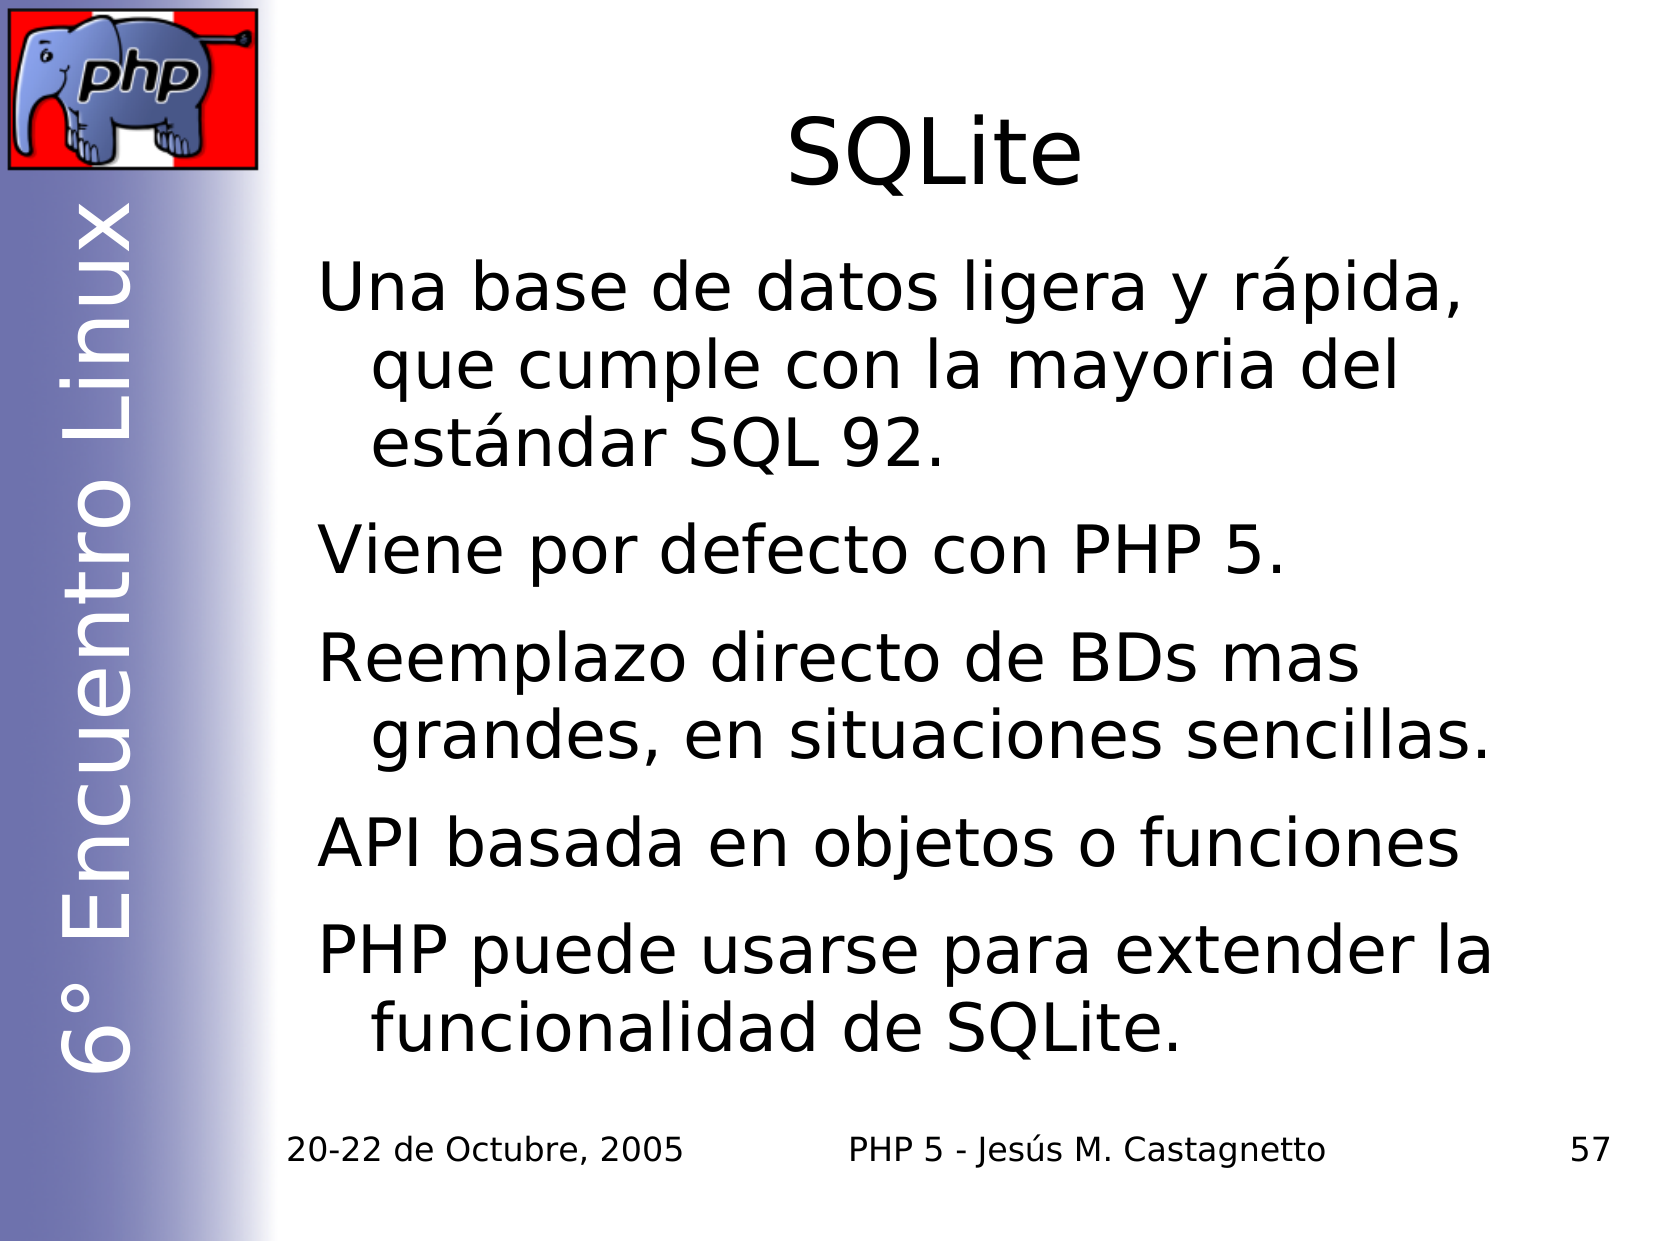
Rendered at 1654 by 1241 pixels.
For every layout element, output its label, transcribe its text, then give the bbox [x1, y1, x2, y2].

picture [0, 0, 1654, 1241]
title SQLite [300, 49, 1571, 248]
list Una base de datos ligera y rápida, que cumple con la mayoria del estándar SQL 92. Viene por defecto con PHP 5. Reemplazo directo de BDs mas grandes, en situaciones sencillas. API basada en objetos o funciones PHP puede usarse para extender la funcionalidad de SQLite. [300, 248, 1571, 1068]
